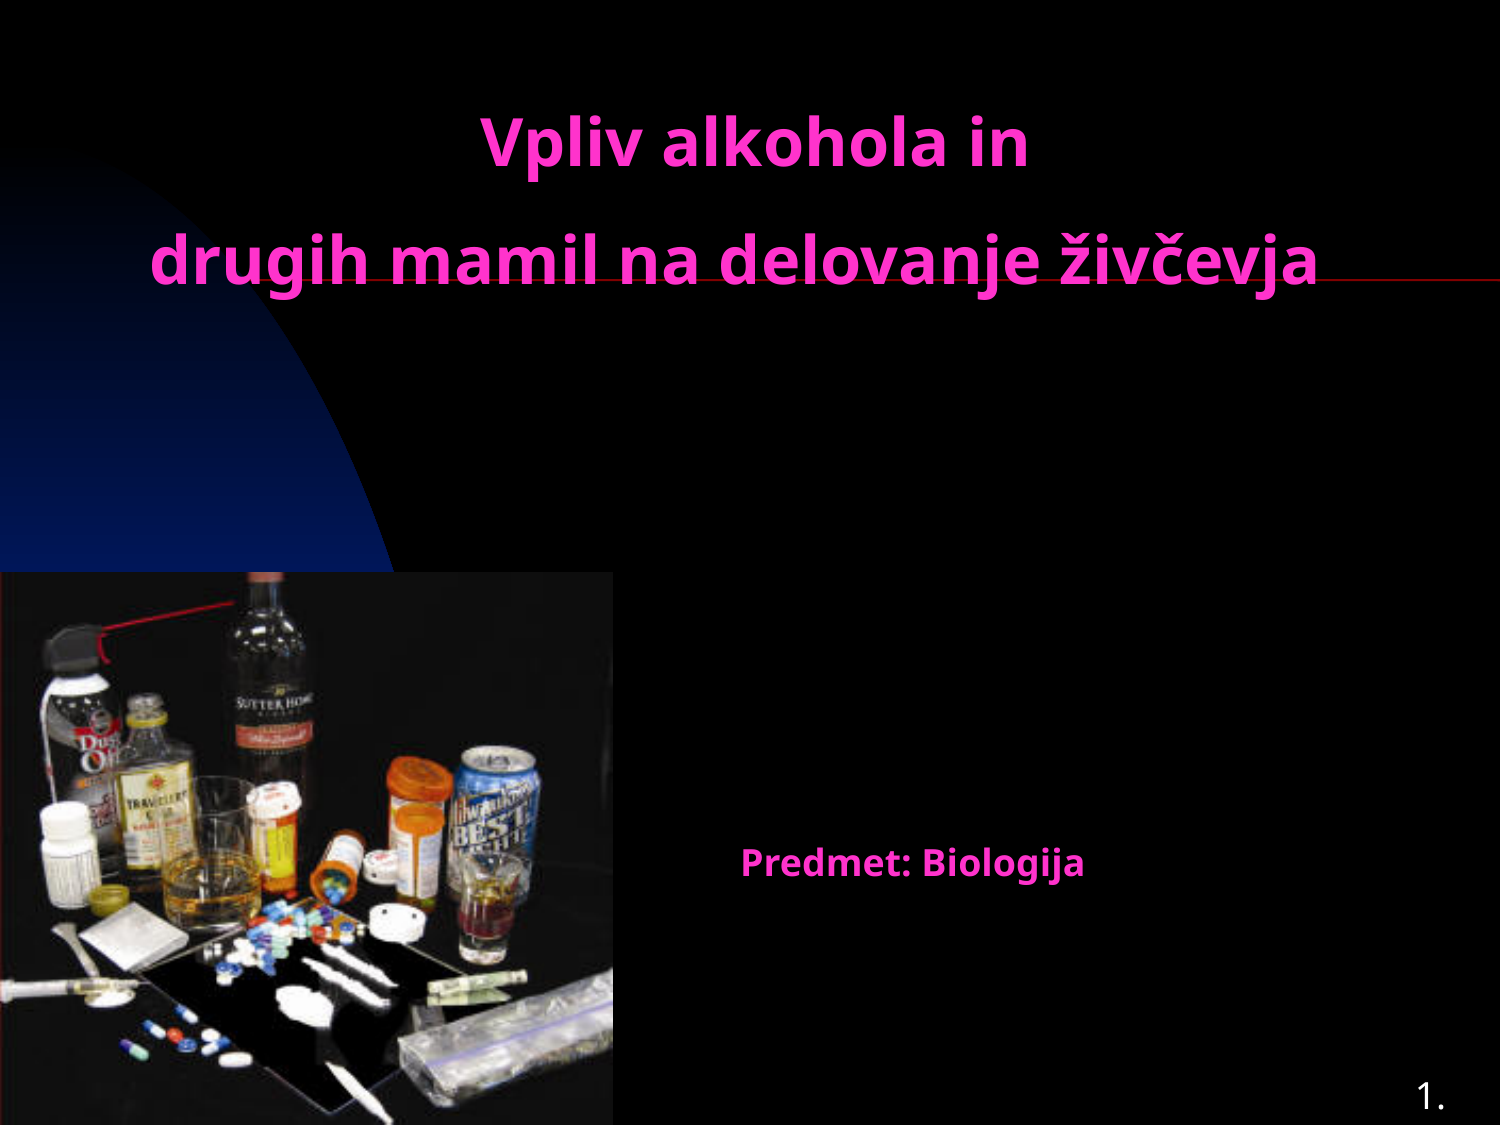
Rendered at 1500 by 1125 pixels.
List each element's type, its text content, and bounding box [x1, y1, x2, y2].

picture [0, 572, 613, 1125]
title Vpliv alkohola in drugih mamil na delovanje živčevja [112, 75, 1388, 317]
subtitle Predmet: Biologija [725, 787, 1500, 1125]
text_box 1. [1400, 1064, 1500, 1125]
